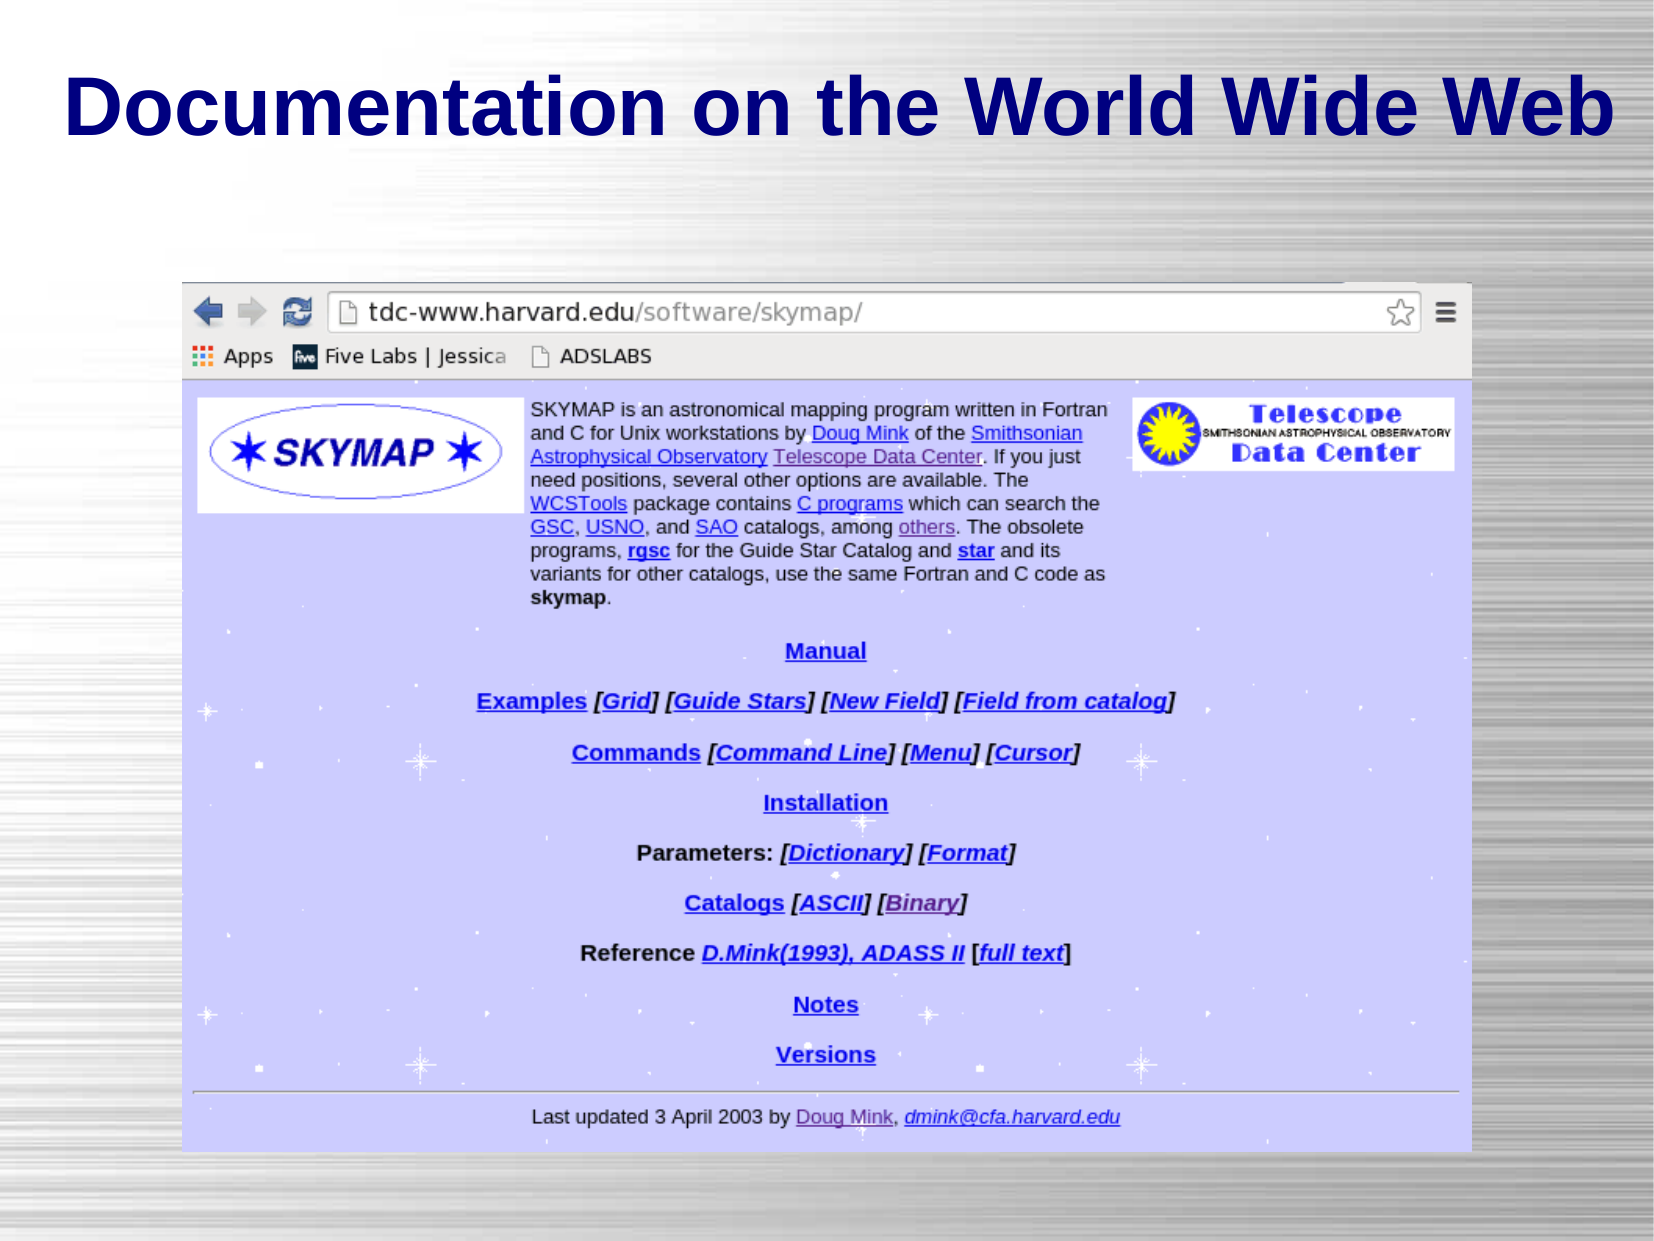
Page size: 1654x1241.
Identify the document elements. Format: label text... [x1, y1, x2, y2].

text_box Documentation on the World Wide Web [6, 37, 1648, 165]
picture [0, 0, 1654, 1241]
